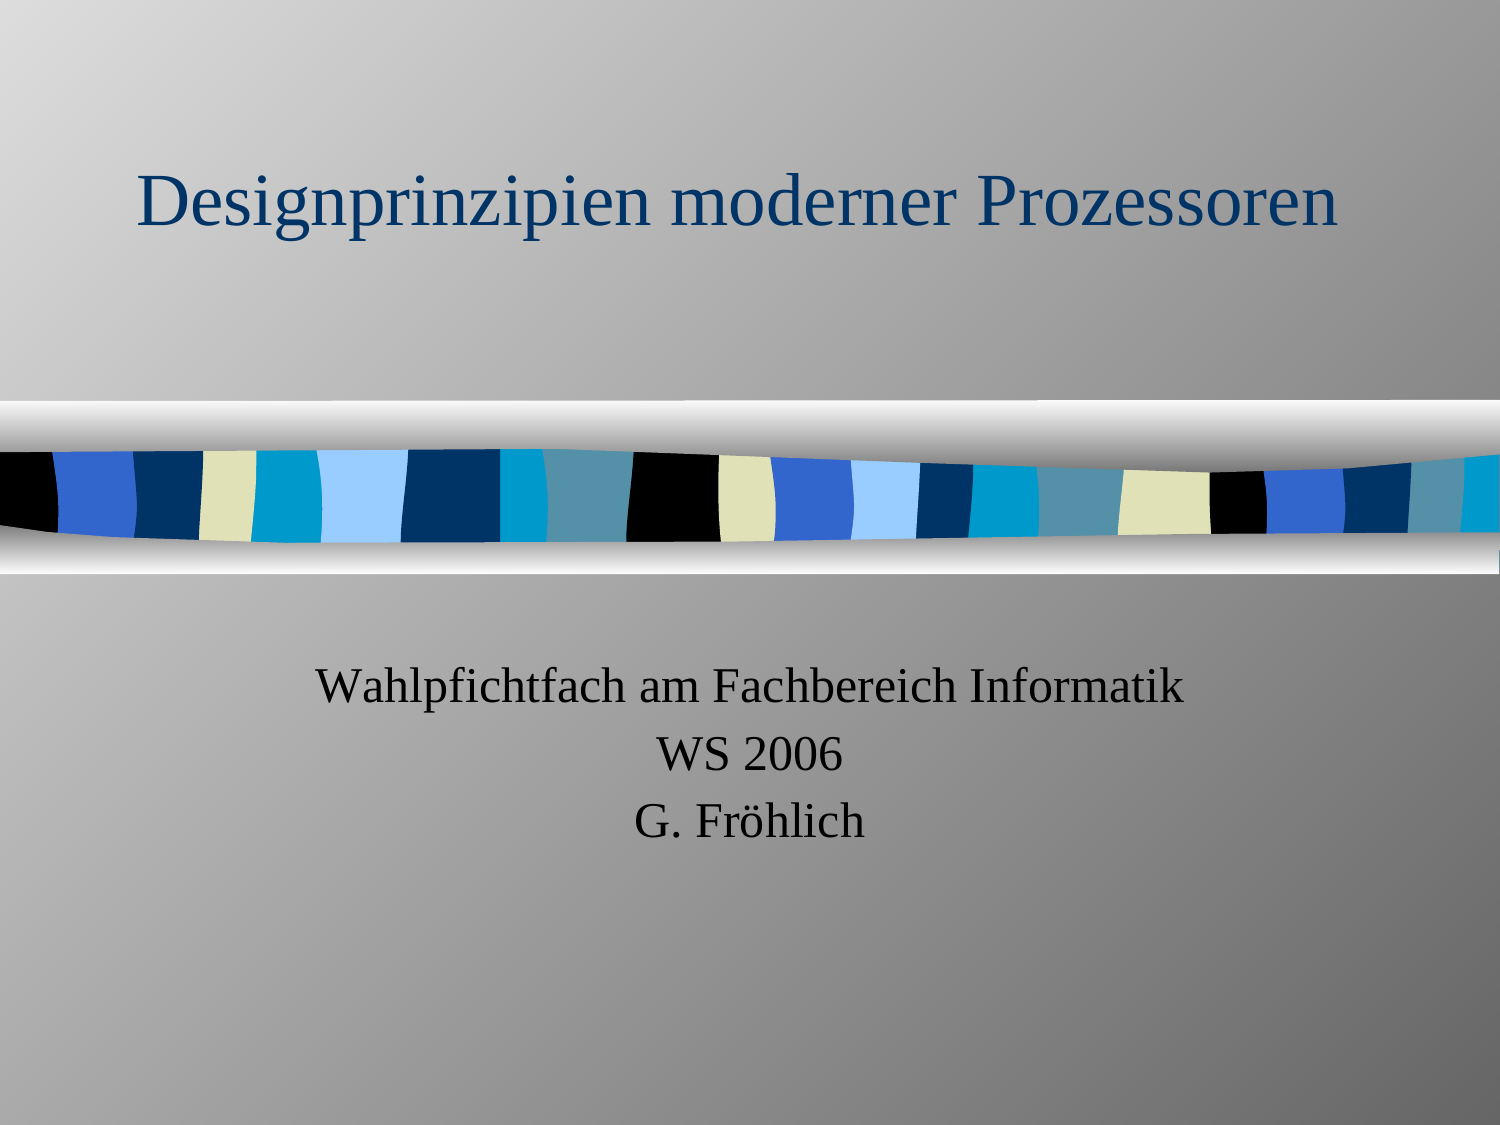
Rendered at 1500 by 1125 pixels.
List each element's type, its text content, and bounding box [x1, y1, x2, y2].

title Designprinzipien moderner Prozessoren [100, 101, 1376, 246]
subtitle Wahlpfichtfach am Fachbereich Informatik WS 2006 G. Fröhlich [225, 650, 1276, 938]
